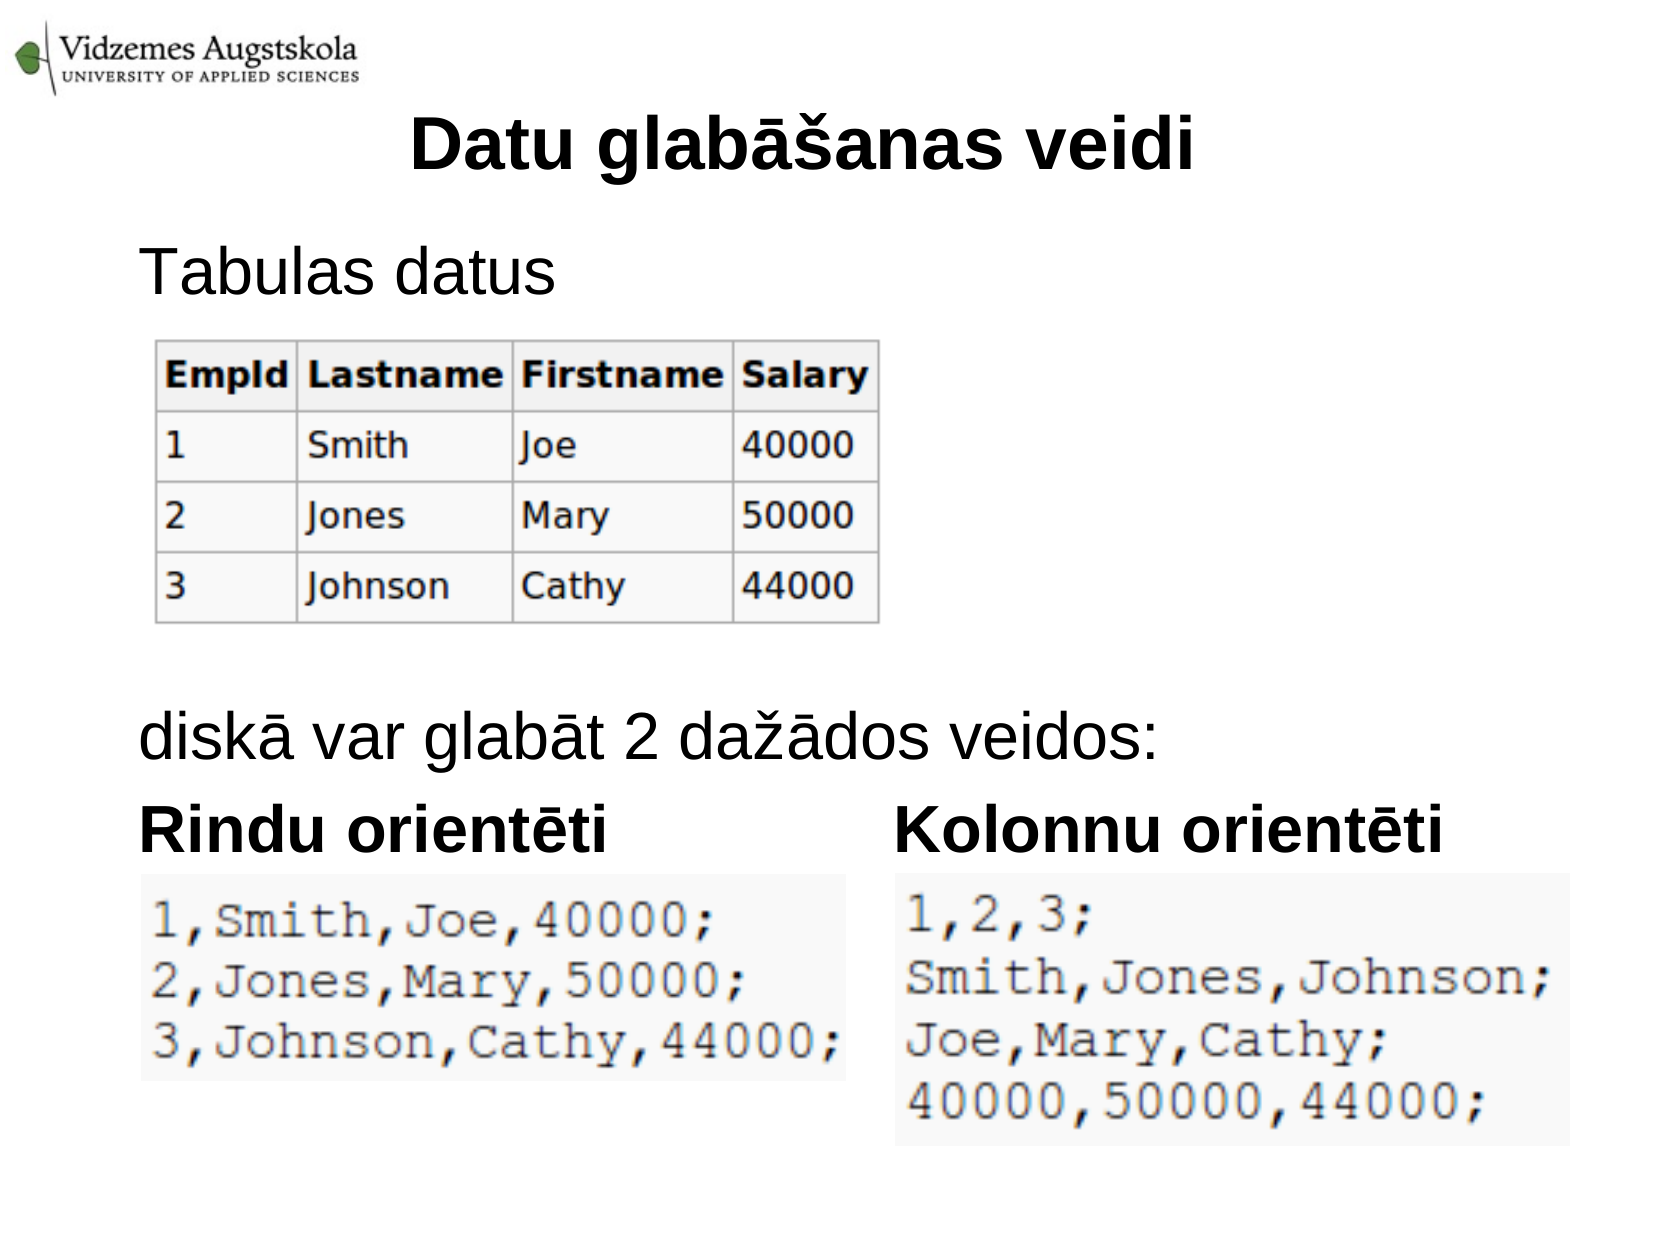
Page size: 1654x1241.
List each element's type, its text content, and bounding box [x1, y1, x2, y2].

picture [5, 2, 368, 113]
list Tabulas datus diskā var glabāt 2 dažādos veidos: Rindu orientēti Kolonnu orientēti [82, 236, 1569, 1107]
picture [141, 874, 846, 1081]
picture [895, 873, 1570, 1146]
title Datu glabāšanas veidi [94, 96, 1512, 195]
picture [142, 329, 894, 638]
